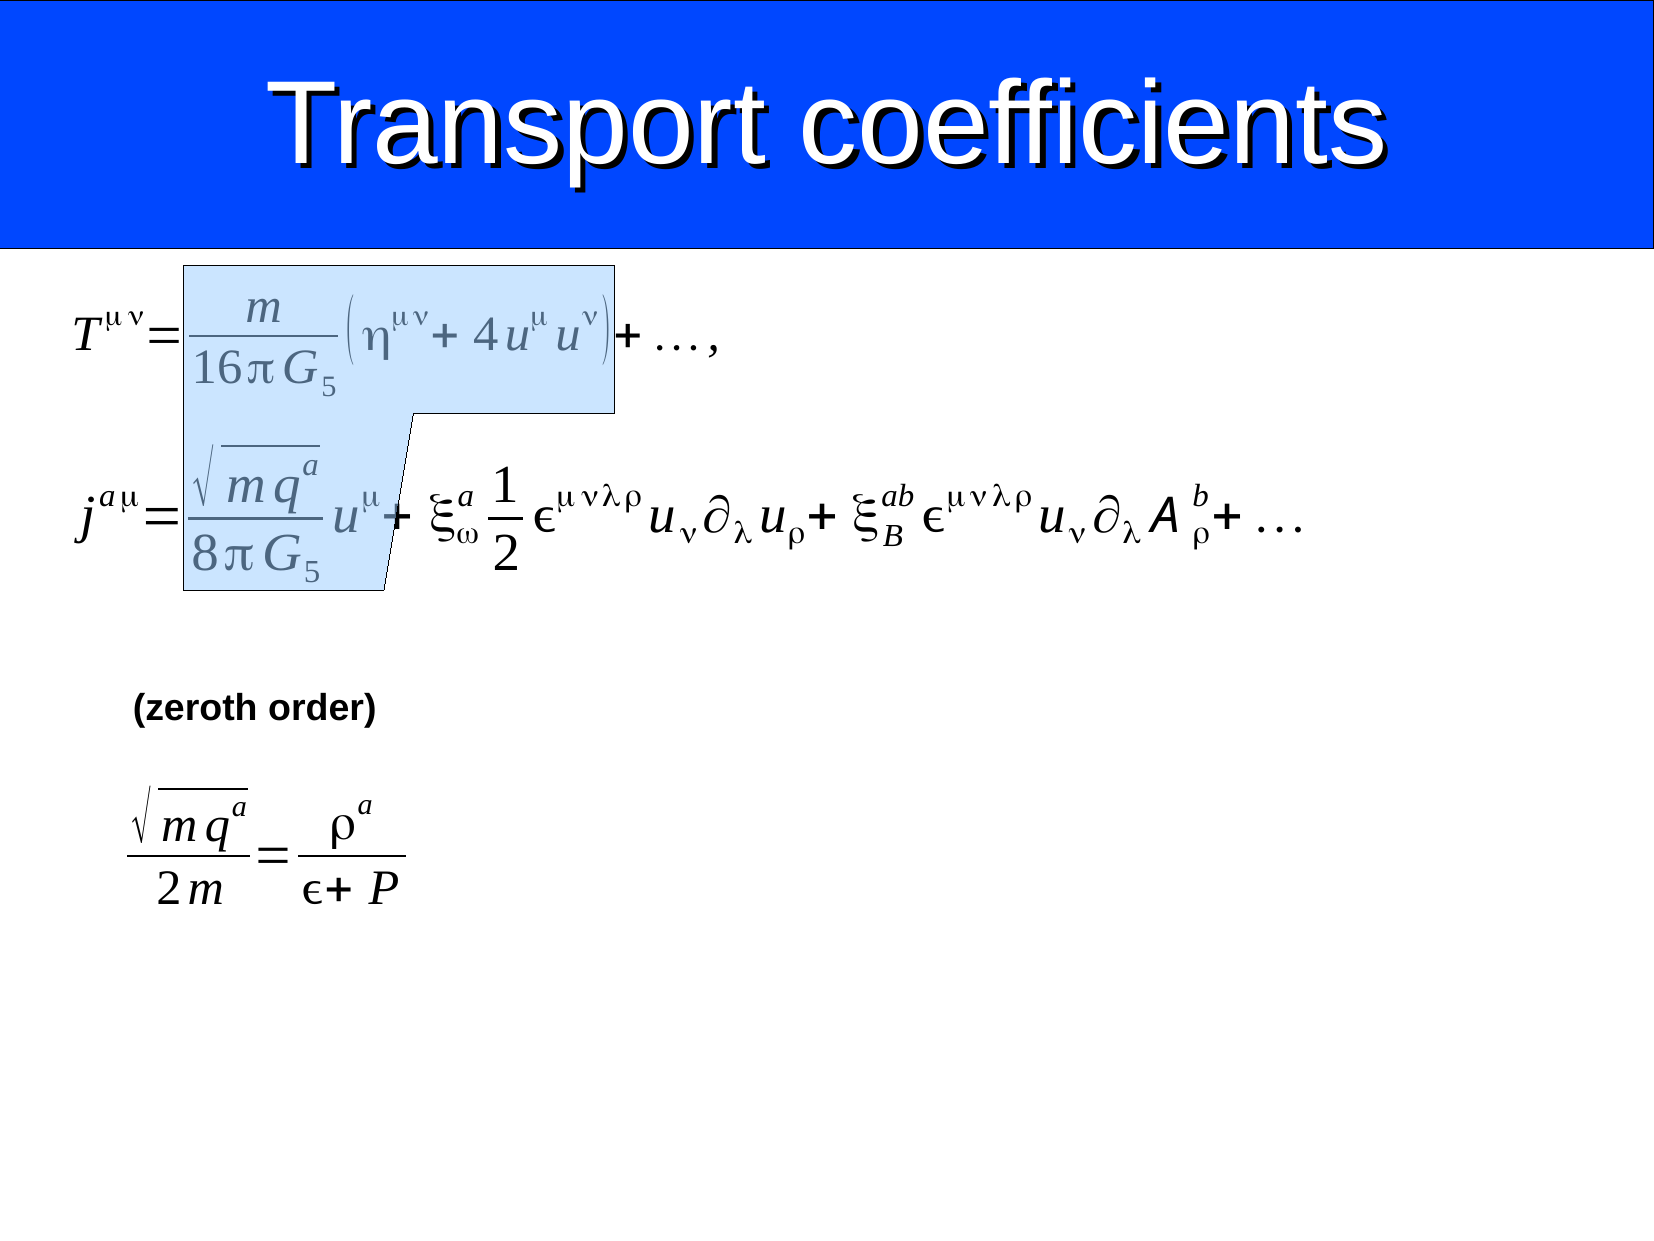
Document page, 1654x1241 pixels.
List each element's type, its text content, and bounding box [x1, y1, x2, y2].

chart [118, 785, 414, 916]
chart [65, 277, 183, 403]
text_box [0, 0, 1654, 249]
chart [384, 441, 1313, 591]
chart [615, 277, 727, 403]
text_box [183, 265, 615, 591]
title Transport coefficients [82, 12, 1571, 220]
text_box (zeroth order) [118, 679, 392, 738]
chart [62, 441, 183, 591]
